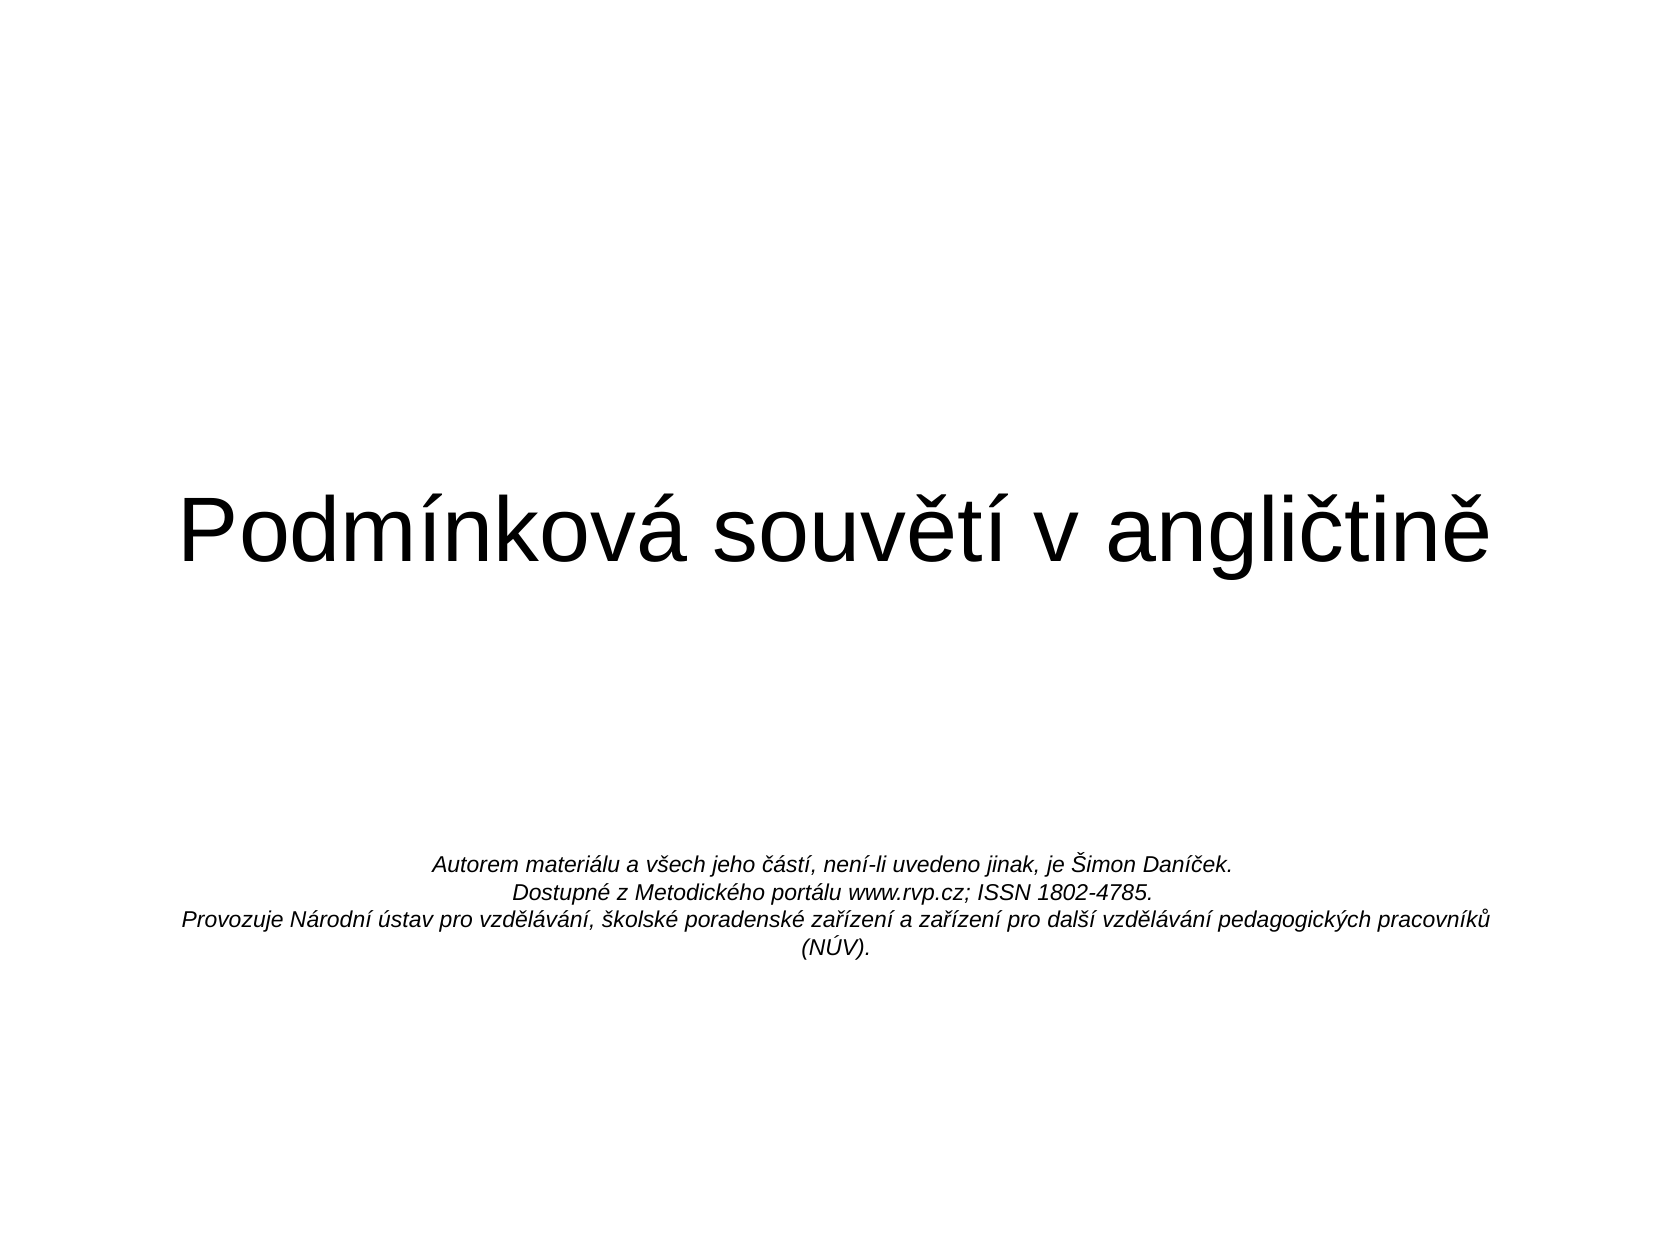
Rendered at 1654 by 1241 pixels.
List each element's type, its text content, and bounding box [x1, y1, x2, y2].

text_box Podmínková souvětí v angličtině Autorem materiálu a všech jeho částí, není-li uvedeno jinak, je Šimon Daníček. Dostupné z Metodického portálu www.rvp.cz; ISSN 1802-4785. Provozuje Národní ústav pro vzdělávání, školské poradenské zařízení a zařízení pro další vzdělávání pedagogických pracovníků (NÚV). [163, 86, 1510, 1163]
